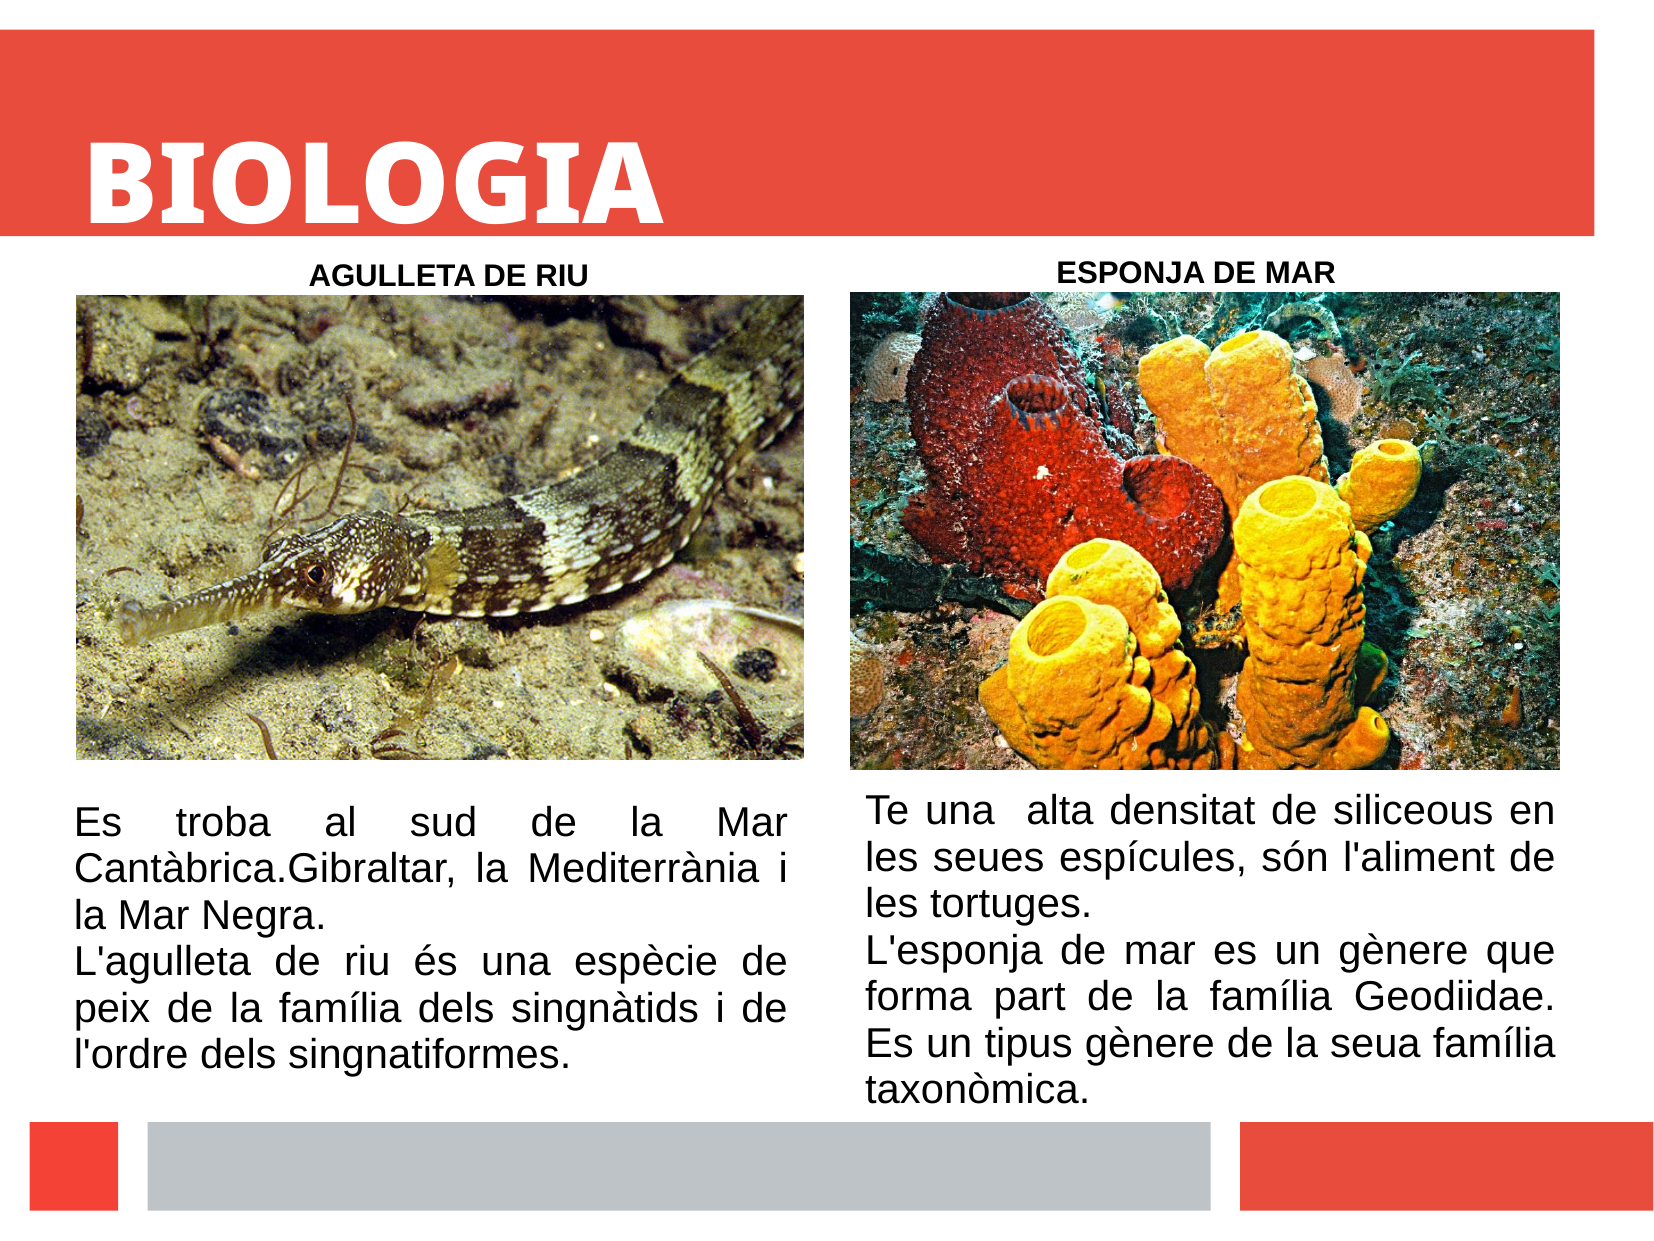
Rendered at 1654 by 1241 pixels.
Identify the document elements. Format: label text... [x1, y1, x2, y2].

text_box Es troba al sud de la Mar Cantàbrica.Gibraltar, la Mediterrània i la Mar Negra. L'agulleta de riu és una espècie de peix de la família dels singnàtids i de l'ordre dels singnatiformes. [59, 791, 804, 1205]
picture [76, 295, 804, 760]
picture [850, 292, 1560, 770]
text_box ESPONJA DE MAR [895, 248, 1498, 306]
text_box AGULLETA DE RIU [82, 250, 815, 309]
text_box Te una alta densitat de siliceous en les seues espícules, són l'aliment de les tortuges. L'esponja de mar es un gènere que forma part de la família Geodiidae. Es un tipus gènere de la seua família taxonòmica. [850, 779, 1571, 1169]
title BIOLOGIA [82, 49, 1571, 257]
